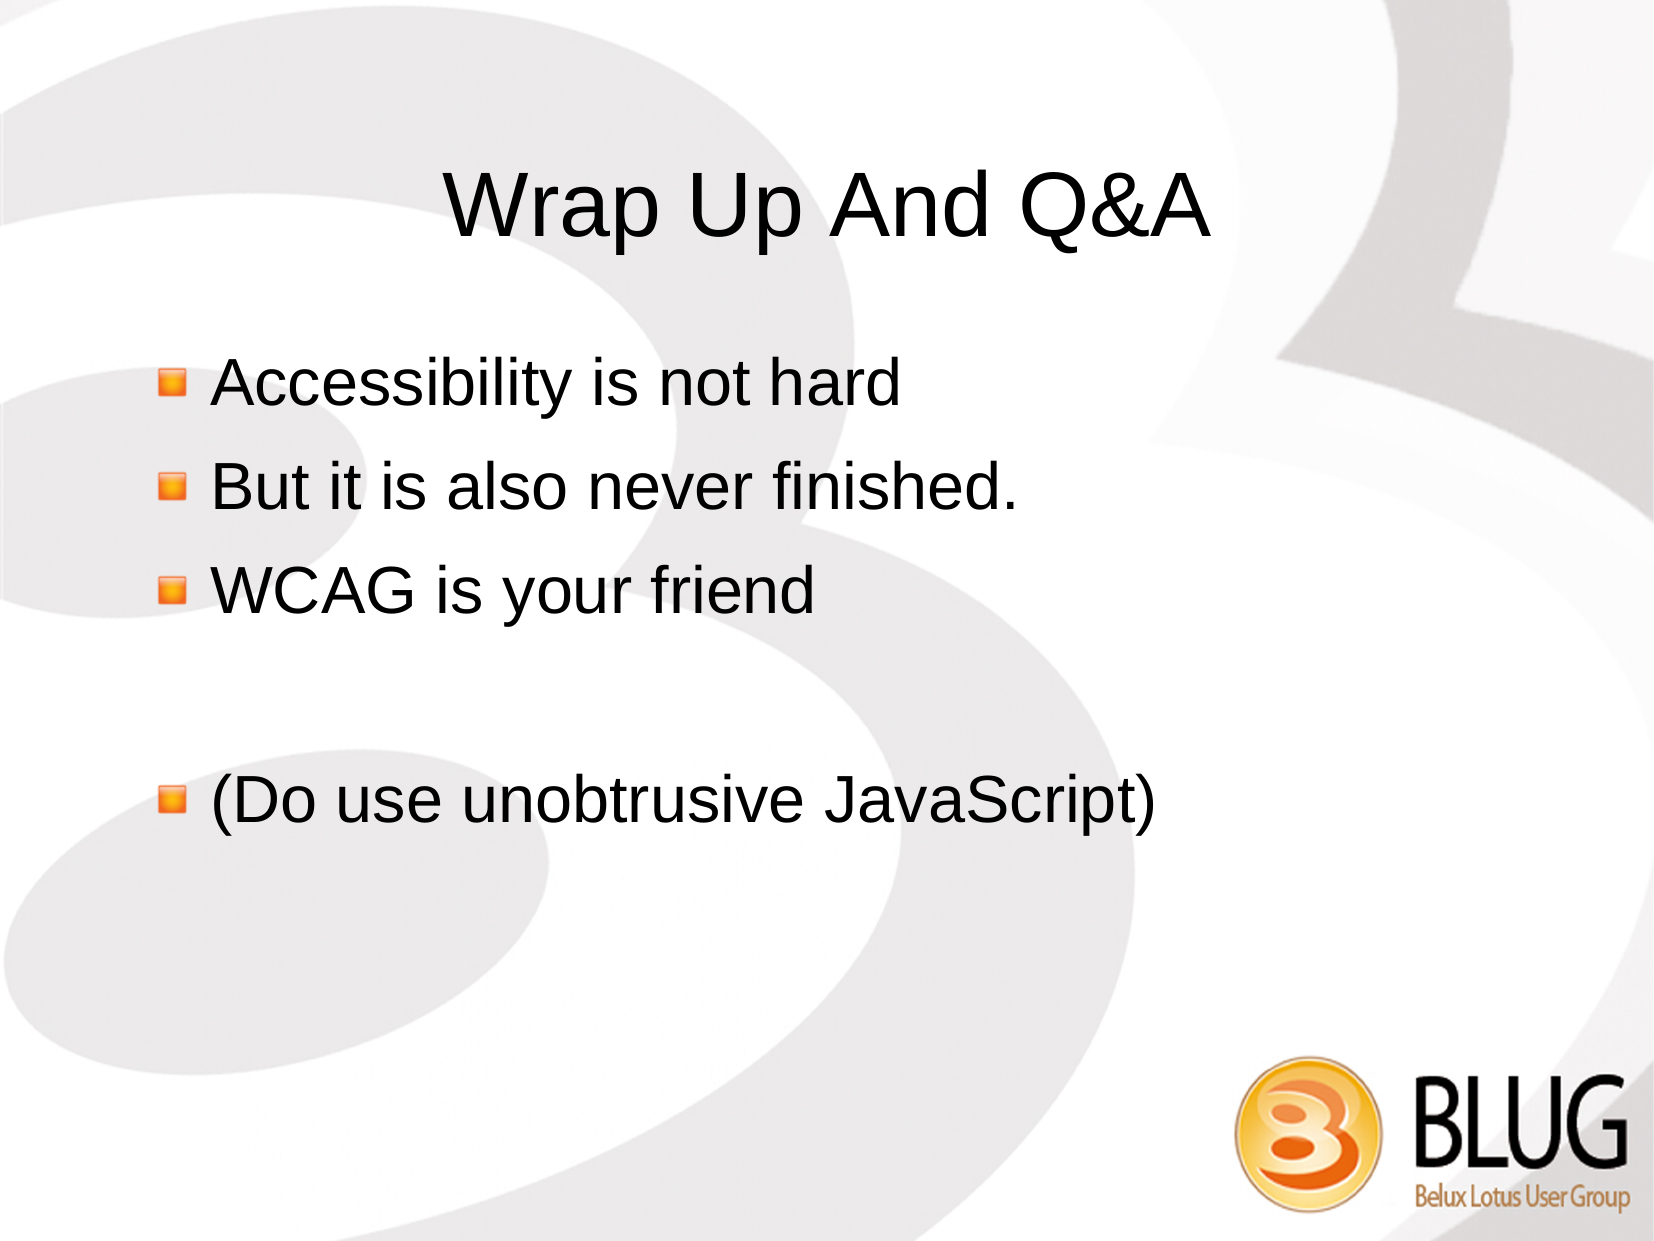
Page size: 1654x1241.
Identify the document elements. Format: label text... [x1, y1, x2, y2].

picture [0, 0, 1654, 1241]
title Wrap Up And Q&A [121, 102, 1534, 310]
list Accessibility is not hard But it is also never finished. WCAG is your friend (Do use unobtrusive JavaScript) [121, 344, 1534, 1126]
